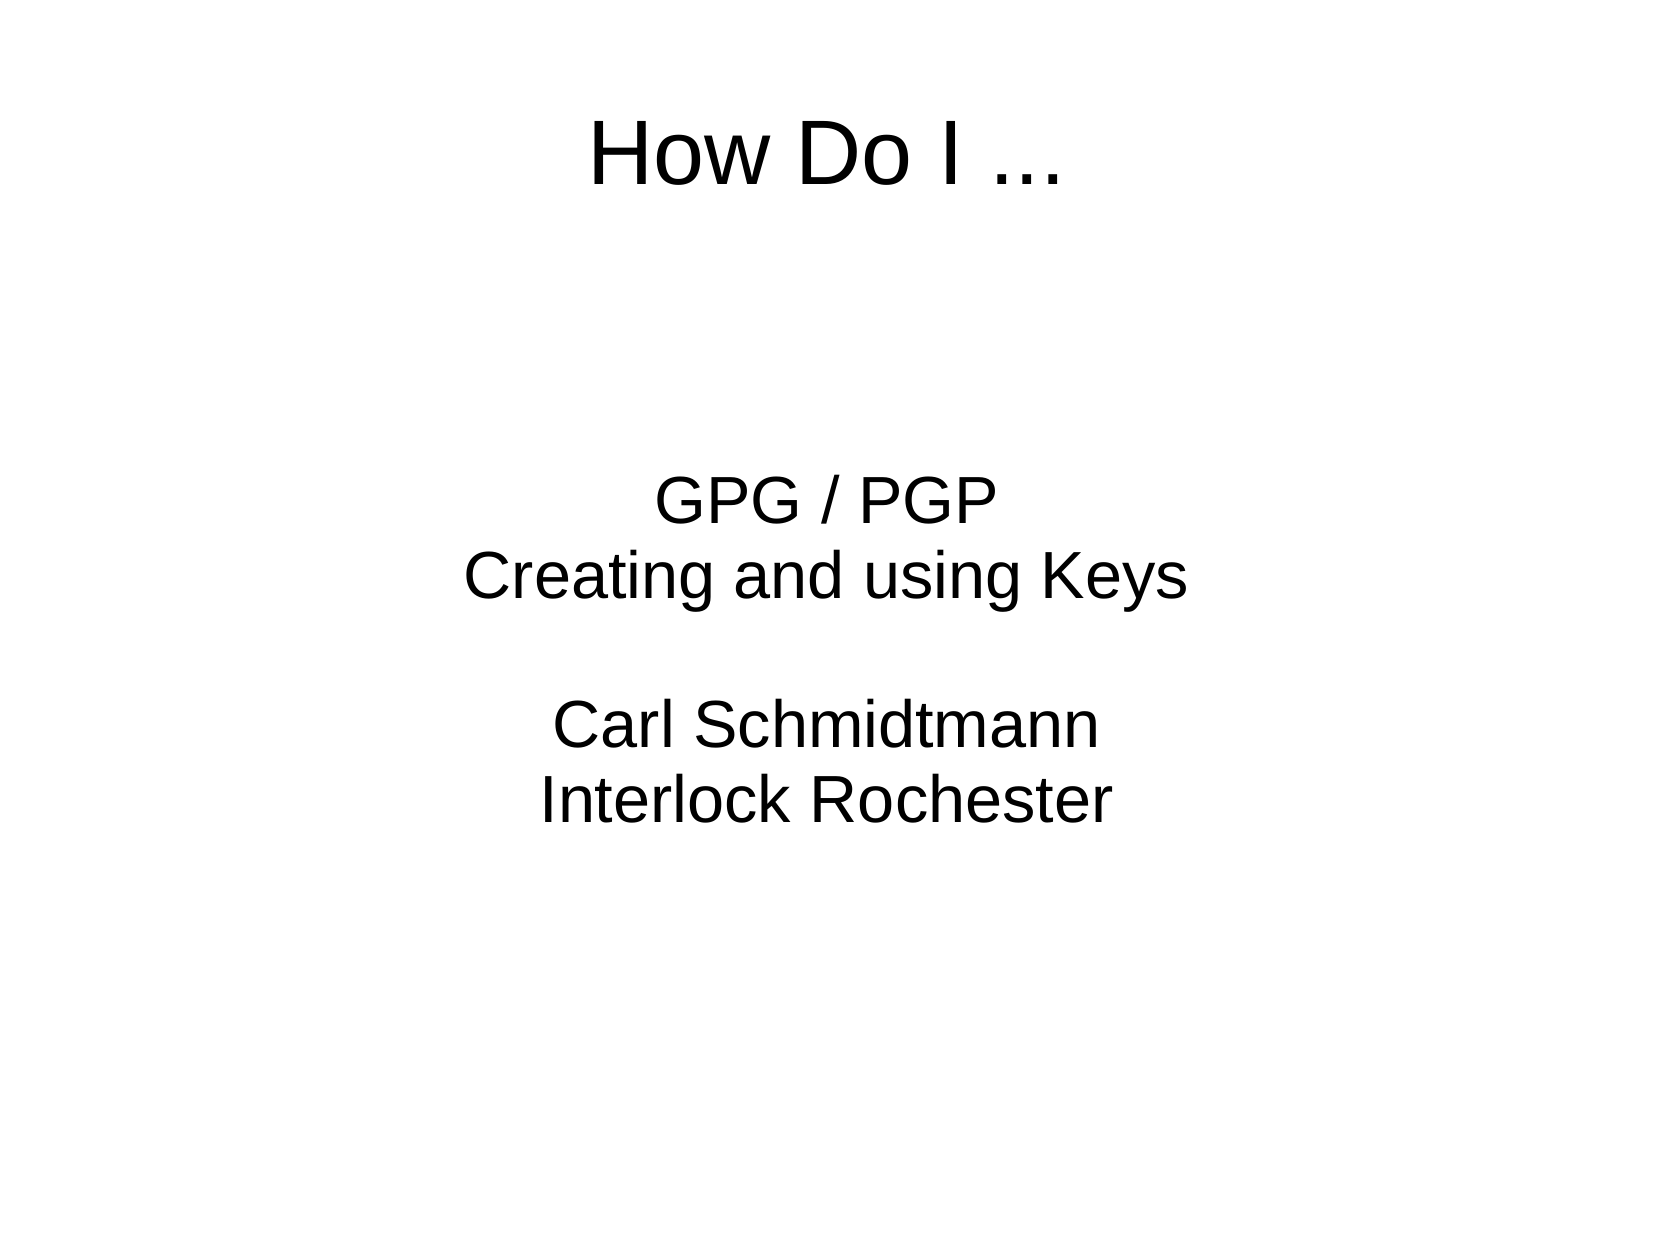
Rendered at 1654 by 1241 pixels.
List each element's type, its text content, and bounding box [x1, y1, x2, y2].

title How Do I ... [82, 49, 1571, 257]
subtitle GPG / PGP Creating and using Keys Carl Schmidtmann Interlock Rochester [82, 290, 1571, 1010]
